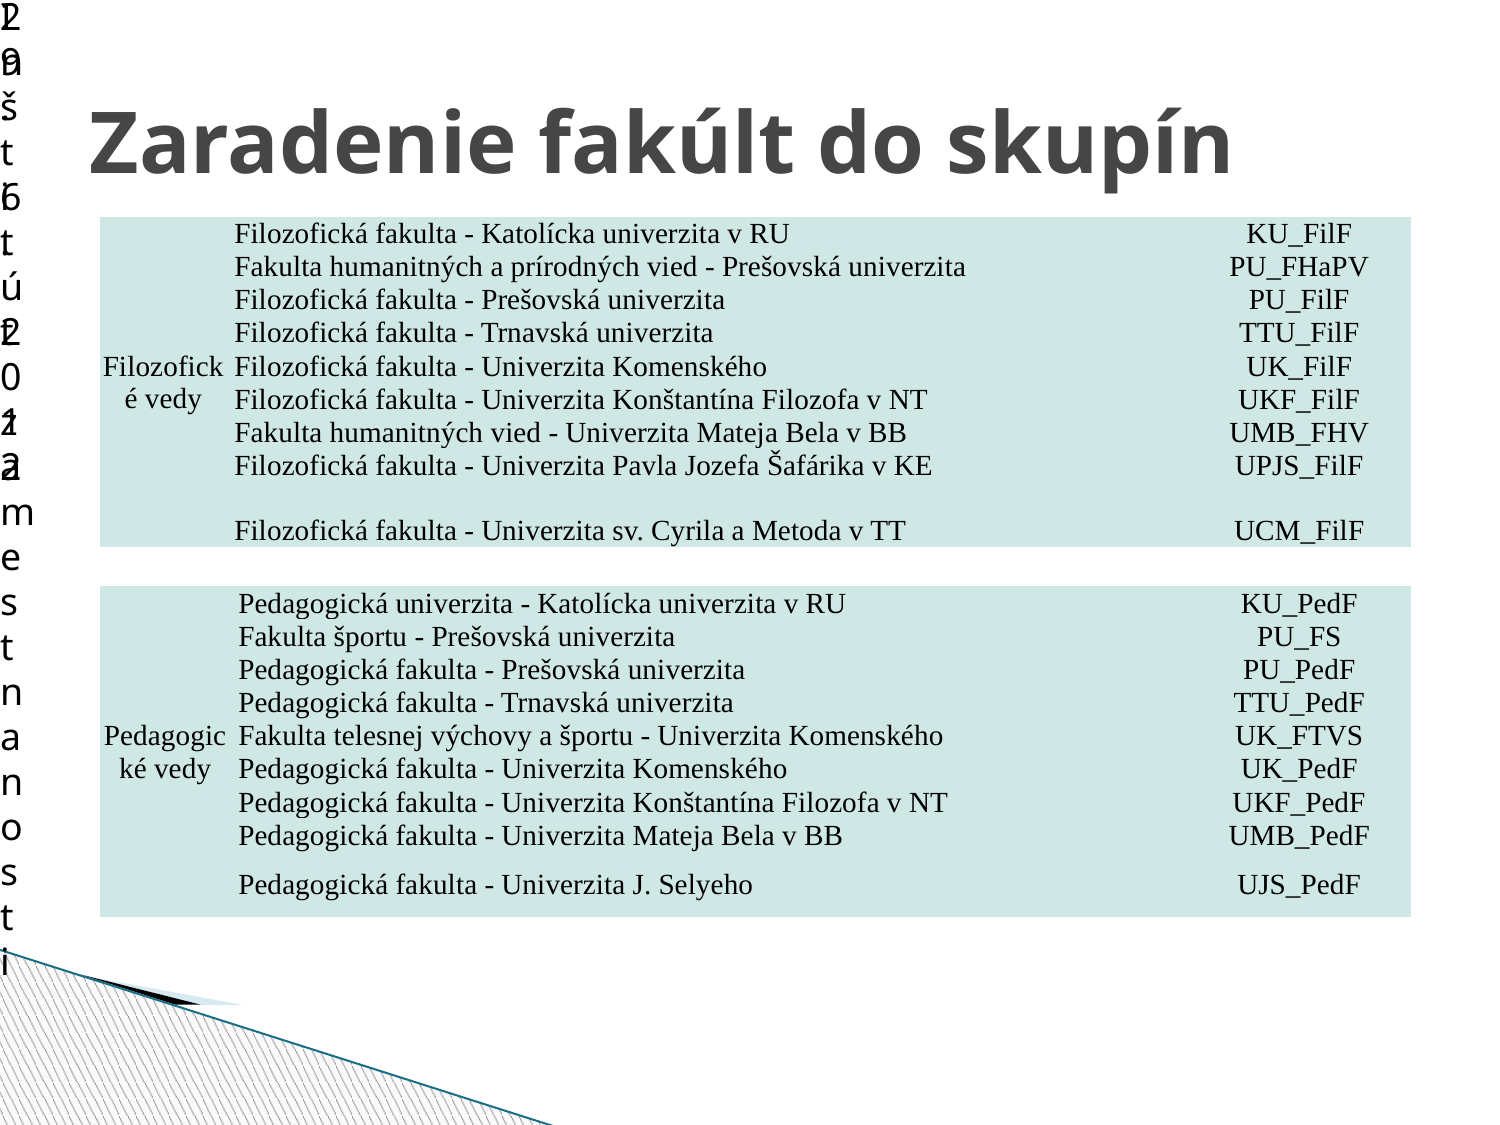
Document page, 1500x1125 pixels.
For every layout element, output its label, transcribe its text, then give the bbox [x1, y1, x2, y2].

table_cell Filozofická fakulta - Univerzita Konštantína Filozofa v NT [226, 382, 1187, 415]
table_header Pedagogická univerzita - Katolícka univerzita v RU [230, 586, 1187, 619]
table_cell Pedagogická fakulta - Univerzita J. Selyeho [230, 852, 1187, 917]
table_cell PU_FHaPV [1187, 250, 1411, 283]
picture [0, 952, 543, 1125]
table_cell Fakulta telesnej výchovy a športu - Univerzita Komenského [230, 719, 1187, 752]
table_cell Filozofická fakulta - Univerzita sv. Cyrila a Metoda v TT [226, 482, 1187, 547]
table_cell UKF_FilF [1187, 382, 1411, 415]
table_cell Pedagogická fakulta - Prešovská univerzita [230, 653, 1187, 686]
table_cell UMB_FHV [1187, 415, 1411, 448]
table_cell Pedagogická fakulta - Univerzita Komenského [230, 752, 1187, 785]
table_cell Filozofická fakulta - Univerzita Komenského [226, 349, 1187, 382]
table_cell Filozofická fakulta - Prešovská univerzita [226, 283, 1187, 316]
table_cell Filozofická fakulta - Trnavská univerzita [226, 316, 1187, 349]
table_cell UK_FilF [1187, 349, 1411, 382]
table_cell PU_PedF [1187, 653, 1411, 686]
table_header Filozofická fakulta - Katolícka univerzita v RU [226, 217, 1187, 250]
table_cell TTU_PedF [1187, 686, 1411, 719]
table_cell Filozofická fakulta - Univerzita Pavla Jozefa Šafárika v KE [226, 448, 1187, 482]
table_cell TTU_FilF [1187, 316, 1411, 349]
table_cell UPJS_FilF [1187, 448, 1411, 482]
table_header Filozofické vedy [100, 217, 226, 547]
table_cell PU_FS [1187, 619, 1411, 653]
table_cell Fakulta športu - Prešovská univerzita [230, 619, 1187, 653]
table_cell UKF_PedF [1187, 785, 1411, 818]
title Zaradenie fakúlt do skupín [75, 45, 1425, 233]
table_header KU_FilF [1187, 217, 1411, 250]
table_cell Pedagogická fakulta - Univerzita Konštantína Filozofa v NT [230, 785, 1187, 818]
table_cell Pedagogická fakulta - Univerzita Mateja Bela v BB [230, 818, 1187, 852]
table_cell UCM_FilF [1187, 482, 1411, 547]
table_cell Fakulta humanitných vied - Univerzita Mateja Bela v BB [226, 415, 1187, 448]
table_cell UK_PedF [1187, 752, 1411, 785]
table_cell Pedagogická fakulta - Trnavská univerzita [230, 686, 1187, 719]
table_cell UJS_PedF [1187, 852, 1411, 917]
table_header KU_PedF [1187, 586, 1411, 619]
table_header Pedagogické vedy [100, 586, 230, 917]
table_cell Fakulta humanitných a prírodných vied - Prešovská univerzita [226, 250, 1187, 283]
table_cell PU_FilF [1187, 283, 1411, 316]
table_cell UK_FTVS [1187, 719, 1411, 752]
table_cell UMB_PedF [1187, 818, 1411, 852]
